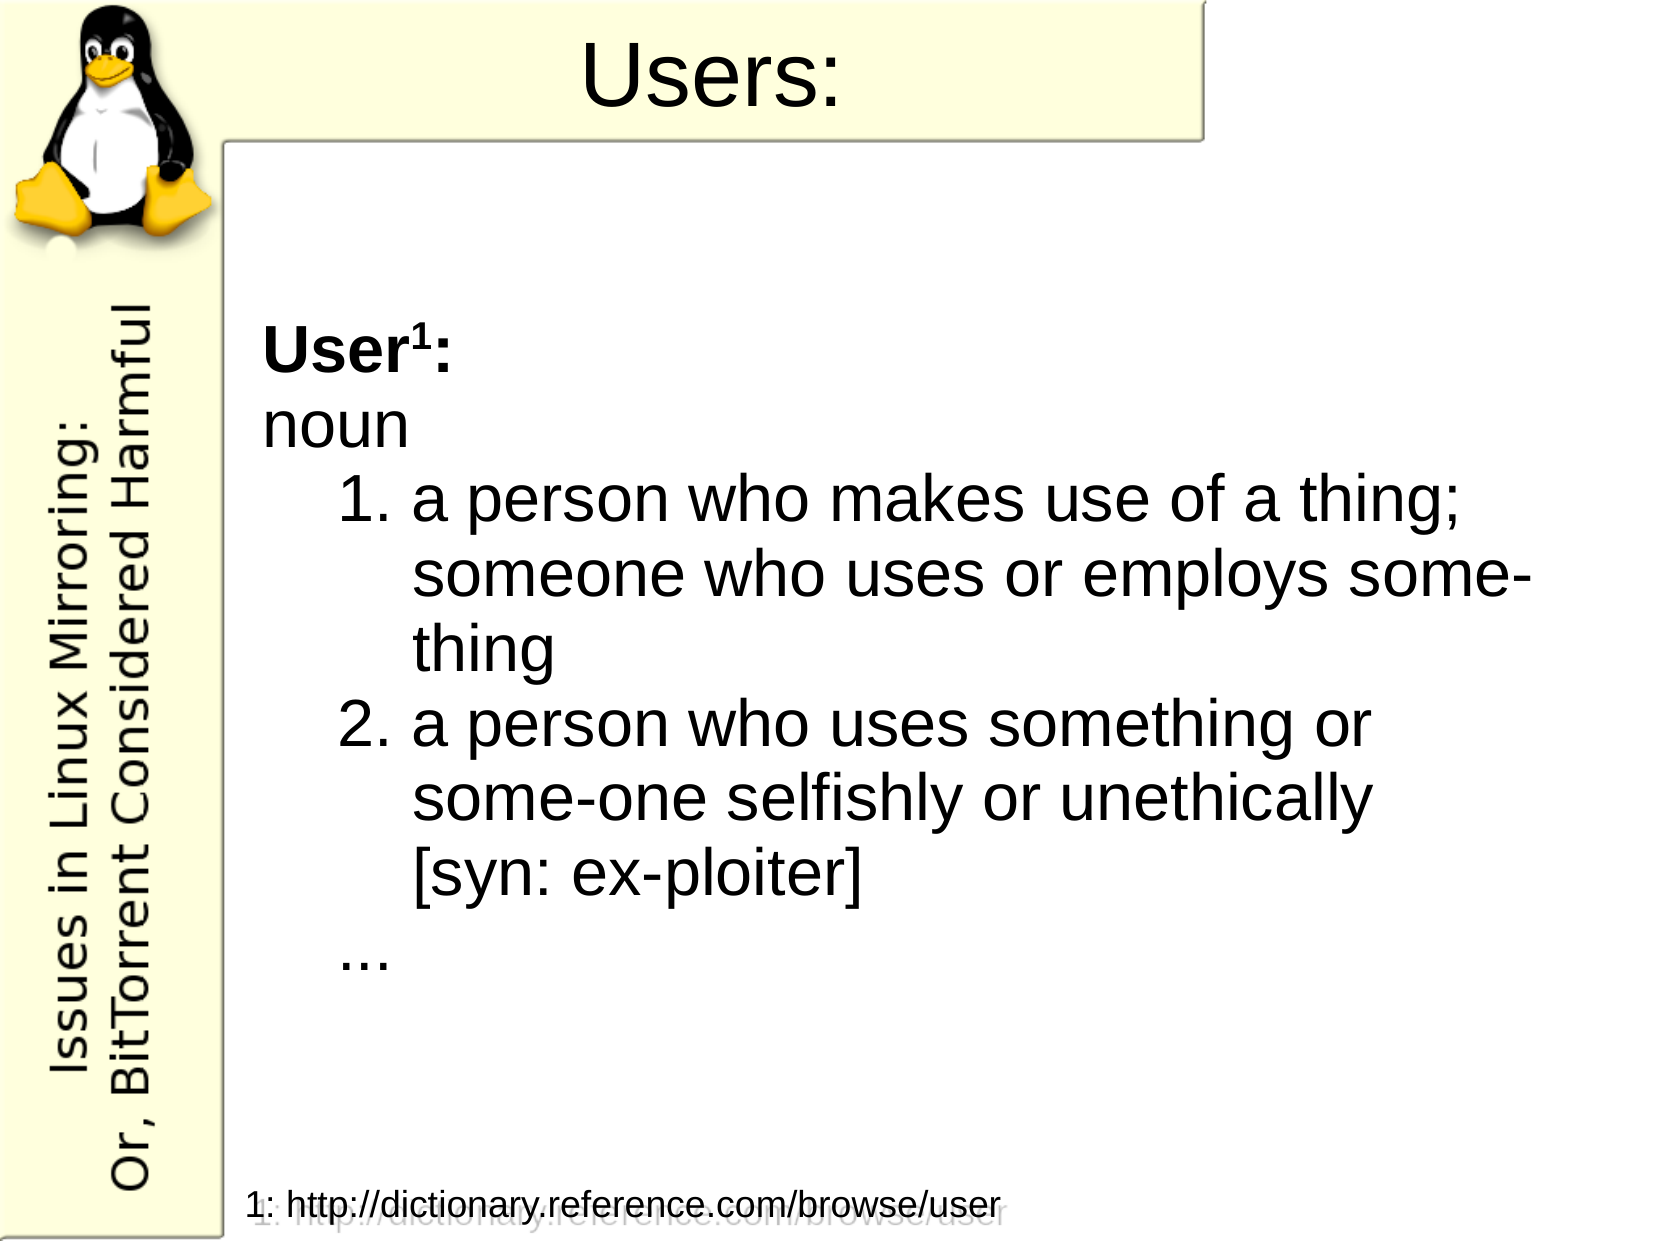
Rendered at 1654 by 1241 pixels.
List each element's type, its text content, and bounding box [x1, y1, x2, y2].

subtitle User1: noun 1. a person who makes use of a thing; someone who uses or employs some- thing 2. a person who uses something or some-one selfishly or unethically [syn: ex-ploiter] ... [262, 194, 1575, 1102]
text_box 1: http://dictionary.reference.com/browse/user [229, 1176, 1653, 1241]
picture [0, 0, 1654, 1241]
title Users: [224, 7, 1200, 143]
